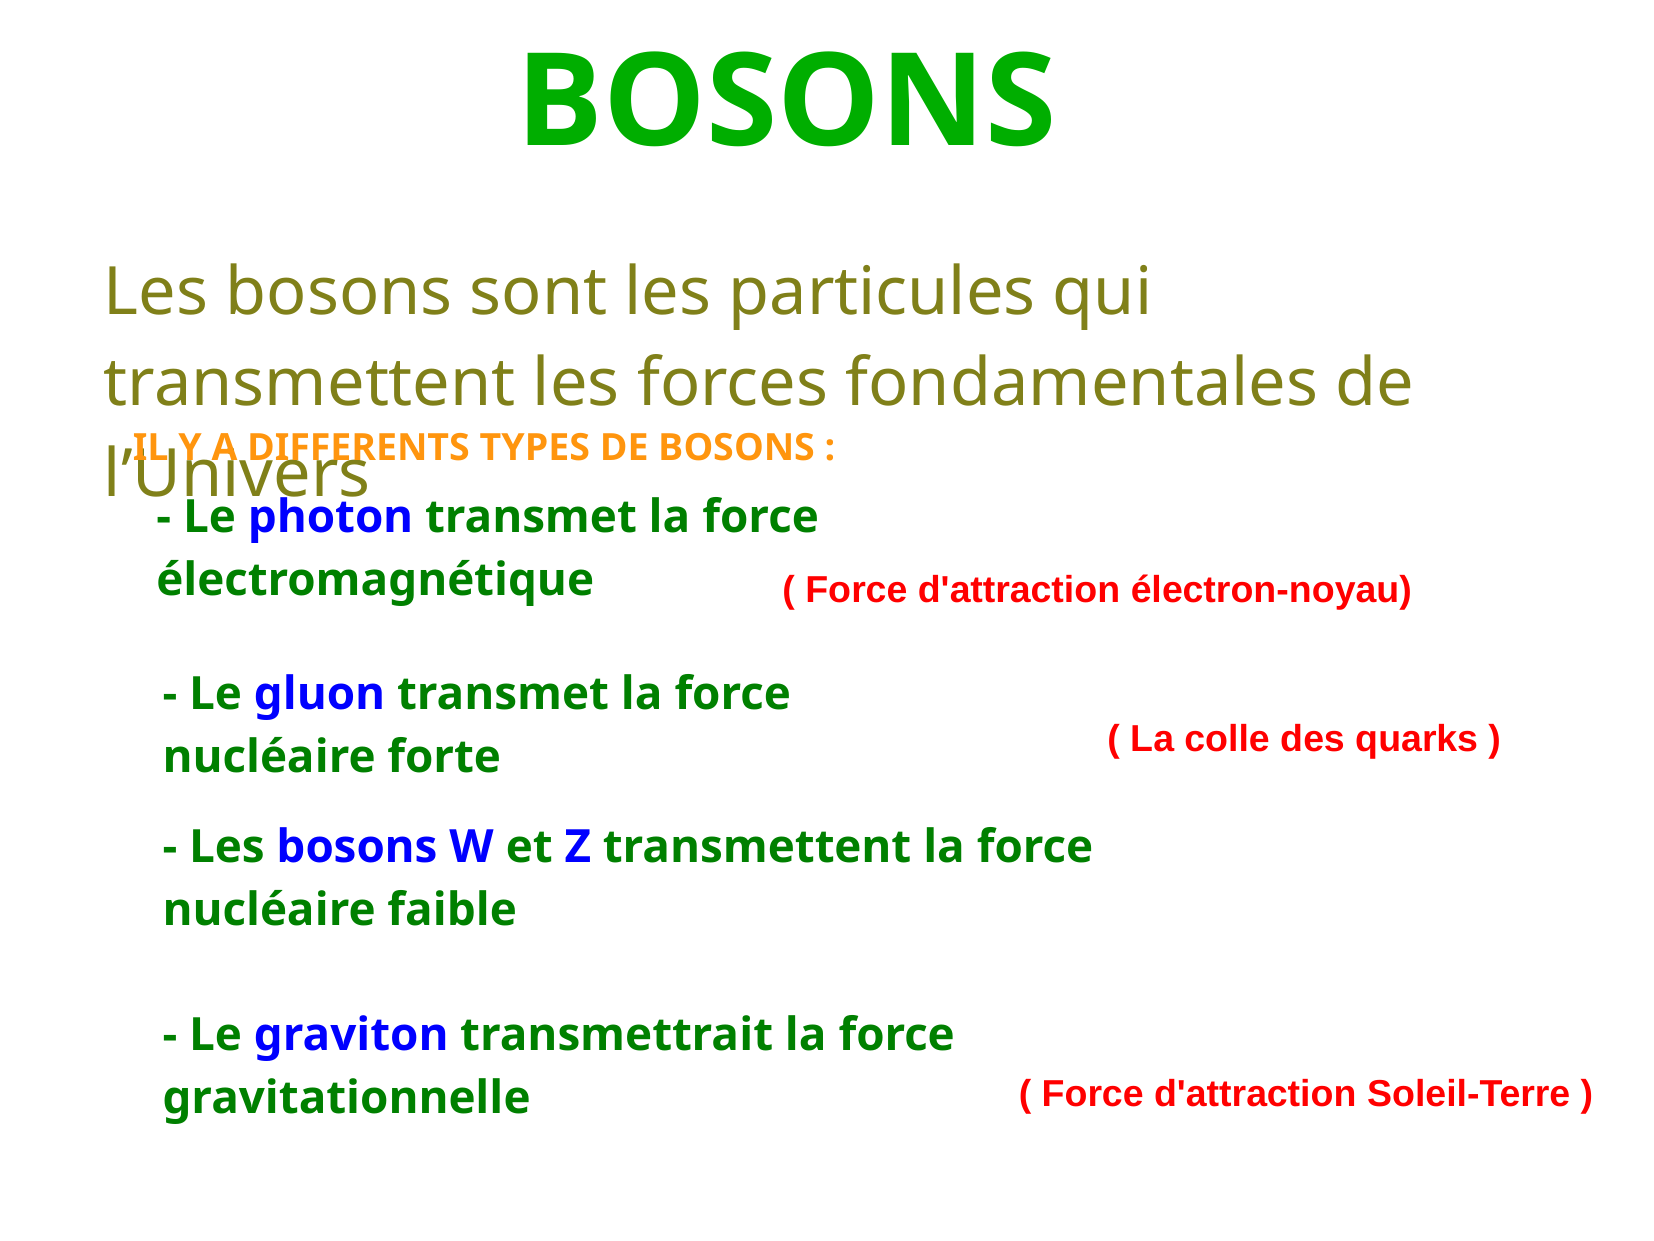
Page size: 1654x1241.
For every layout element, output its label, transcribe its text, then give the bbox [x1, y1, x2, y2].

text_box ( Force d'attraction électron-noyau) [767, 561, 1477, 620]
text_box ( Force d'attraction Soleil-Terre ) [1003, 1065, 1625, 1124]
text_box - Le gluon transmet la force nucléaire forte [147, 653, 1018, 733]
text_box - Les bosons W et Z transmettent la force nucléaire faible - Le graviton transmettrait la force gravitationnelle [147, 602, 1123, 959]
text_box - Le photon transmet la force électromagnétique [141, 476, 916, 602]
text_box ( La colle des quarks ) [1092, 709, 1625, 768]
text_box BOSONS [501, 0, 1654, 166]
text_box Les bosons sont les particules qui transmettent les forces fondamentales de l’Univers [89, 236, 1565, 402]
text_box IL Y A DIFFERENTS TYPES DE BOSONS : [118, 413, 1211, 481]
